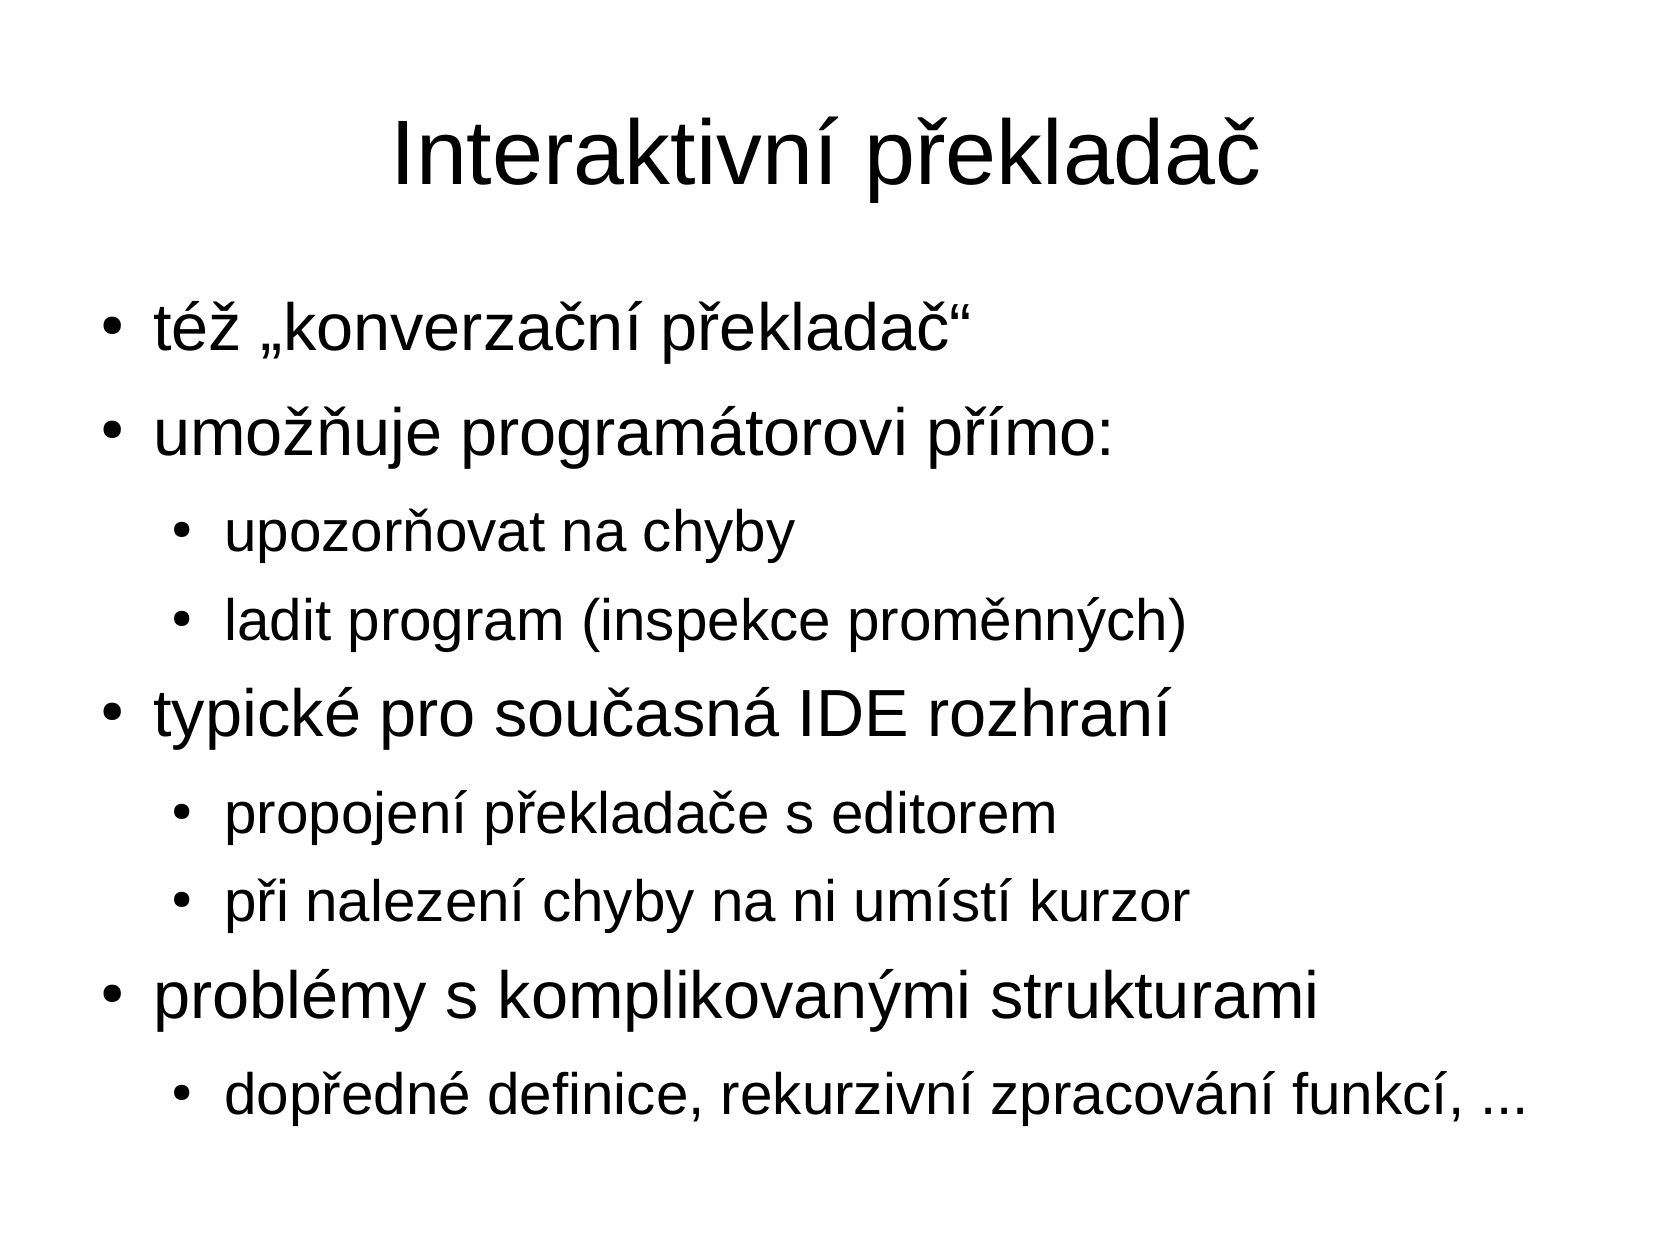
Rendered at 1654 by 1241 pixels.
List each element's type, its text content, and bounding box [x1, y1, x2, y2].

title Interaktivní překladač [82, 56, 1571, 250]
list též „konverzační překladač“ umožňuje programátorovi přímo: upozorňovat na chyby ladit program (inspekce proměnných) typické pro současná IDE rozhraní propojení překladače s editorem při nalezení chyby na ni umístí kurzor problémy s komplikovanými strukturami dopředné definice, rekurzivní zpracování funkcí, ... [82, 290, 1571, 1128]
